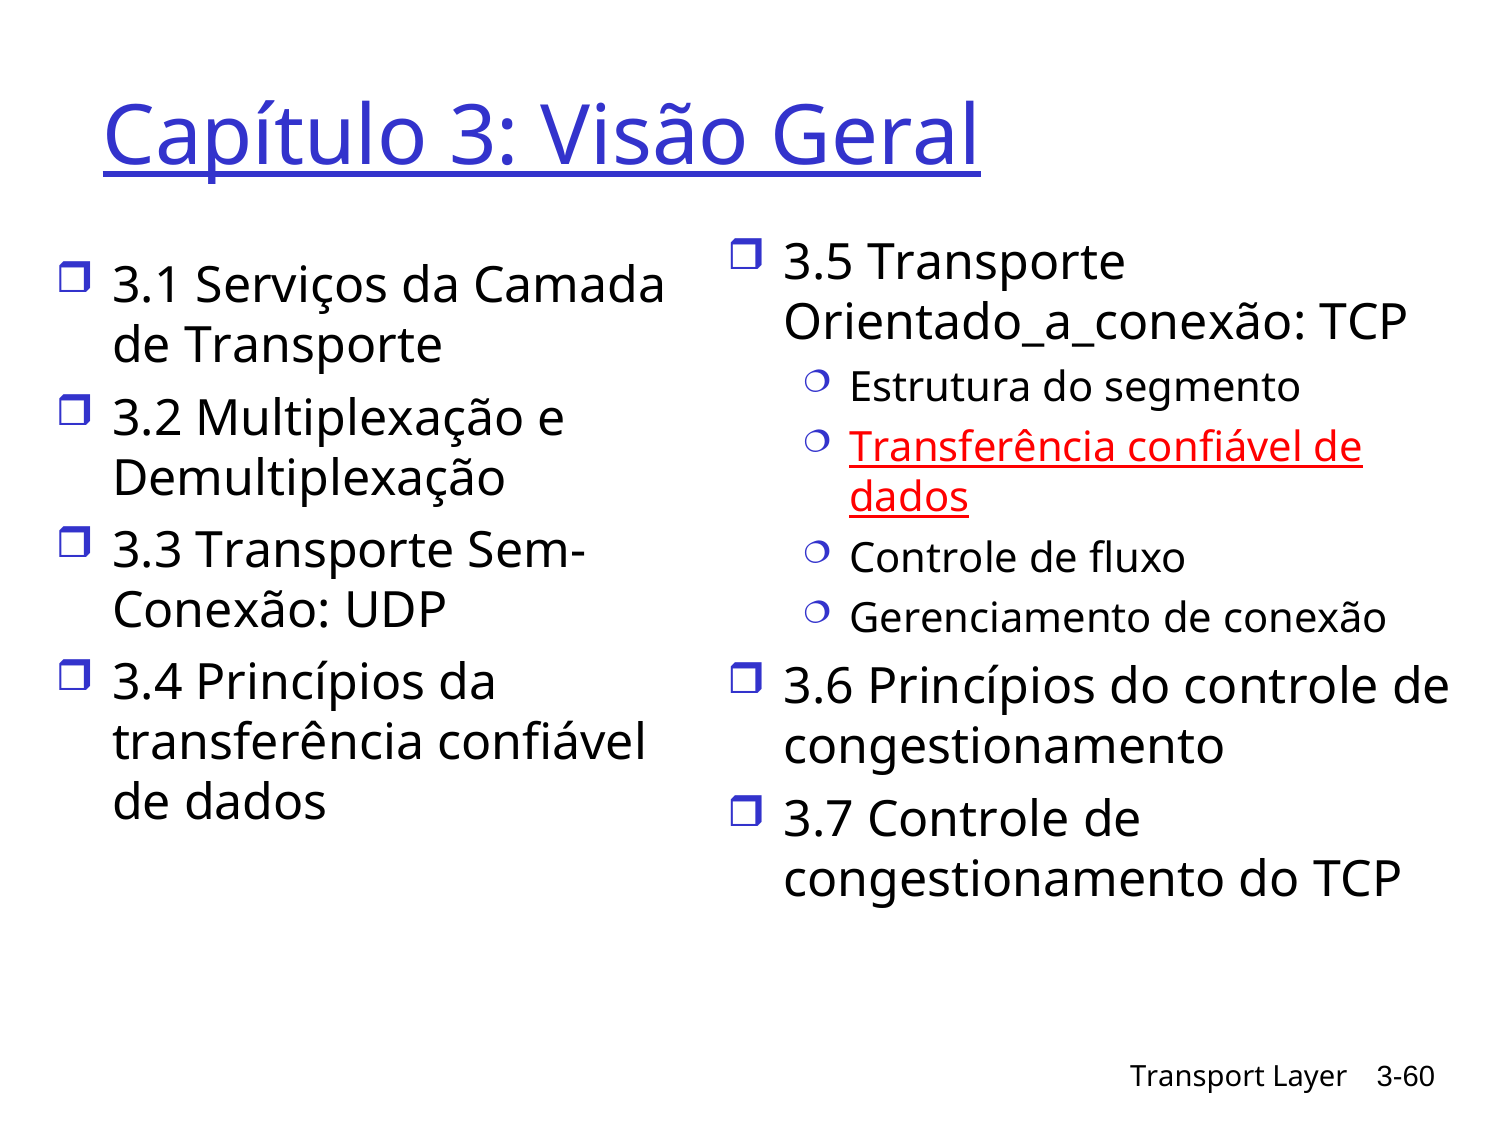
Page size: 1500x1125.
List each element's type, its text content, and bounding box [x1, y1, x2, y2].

text_box 3-<número> [1339, 1050, 1451, 1125]
text_box Transport Layer [887, 1050, 1339, 1125]
title Capítulo 3: Visão Geral [87, 37, 1363, 225]
list 3.1 Serviços da Camada de Transporte 3.2 Multiplexação e Demultiplexação 3.3 Transporte Sem-Conexão: UDP 3.4 Princípios da transferência confiável de dados [40, 245, 690, 1008]
list 3.5 Transporte Orientado_a_conexão: TCP Estrutura do segmento Transferência confiável de dados Controle de fluxo Gerenciamento de conexão 3.6 Princípios do controle de congestionamento 3.7 Controle de congestionamento do TCP [712, 221, 1473, 985]
